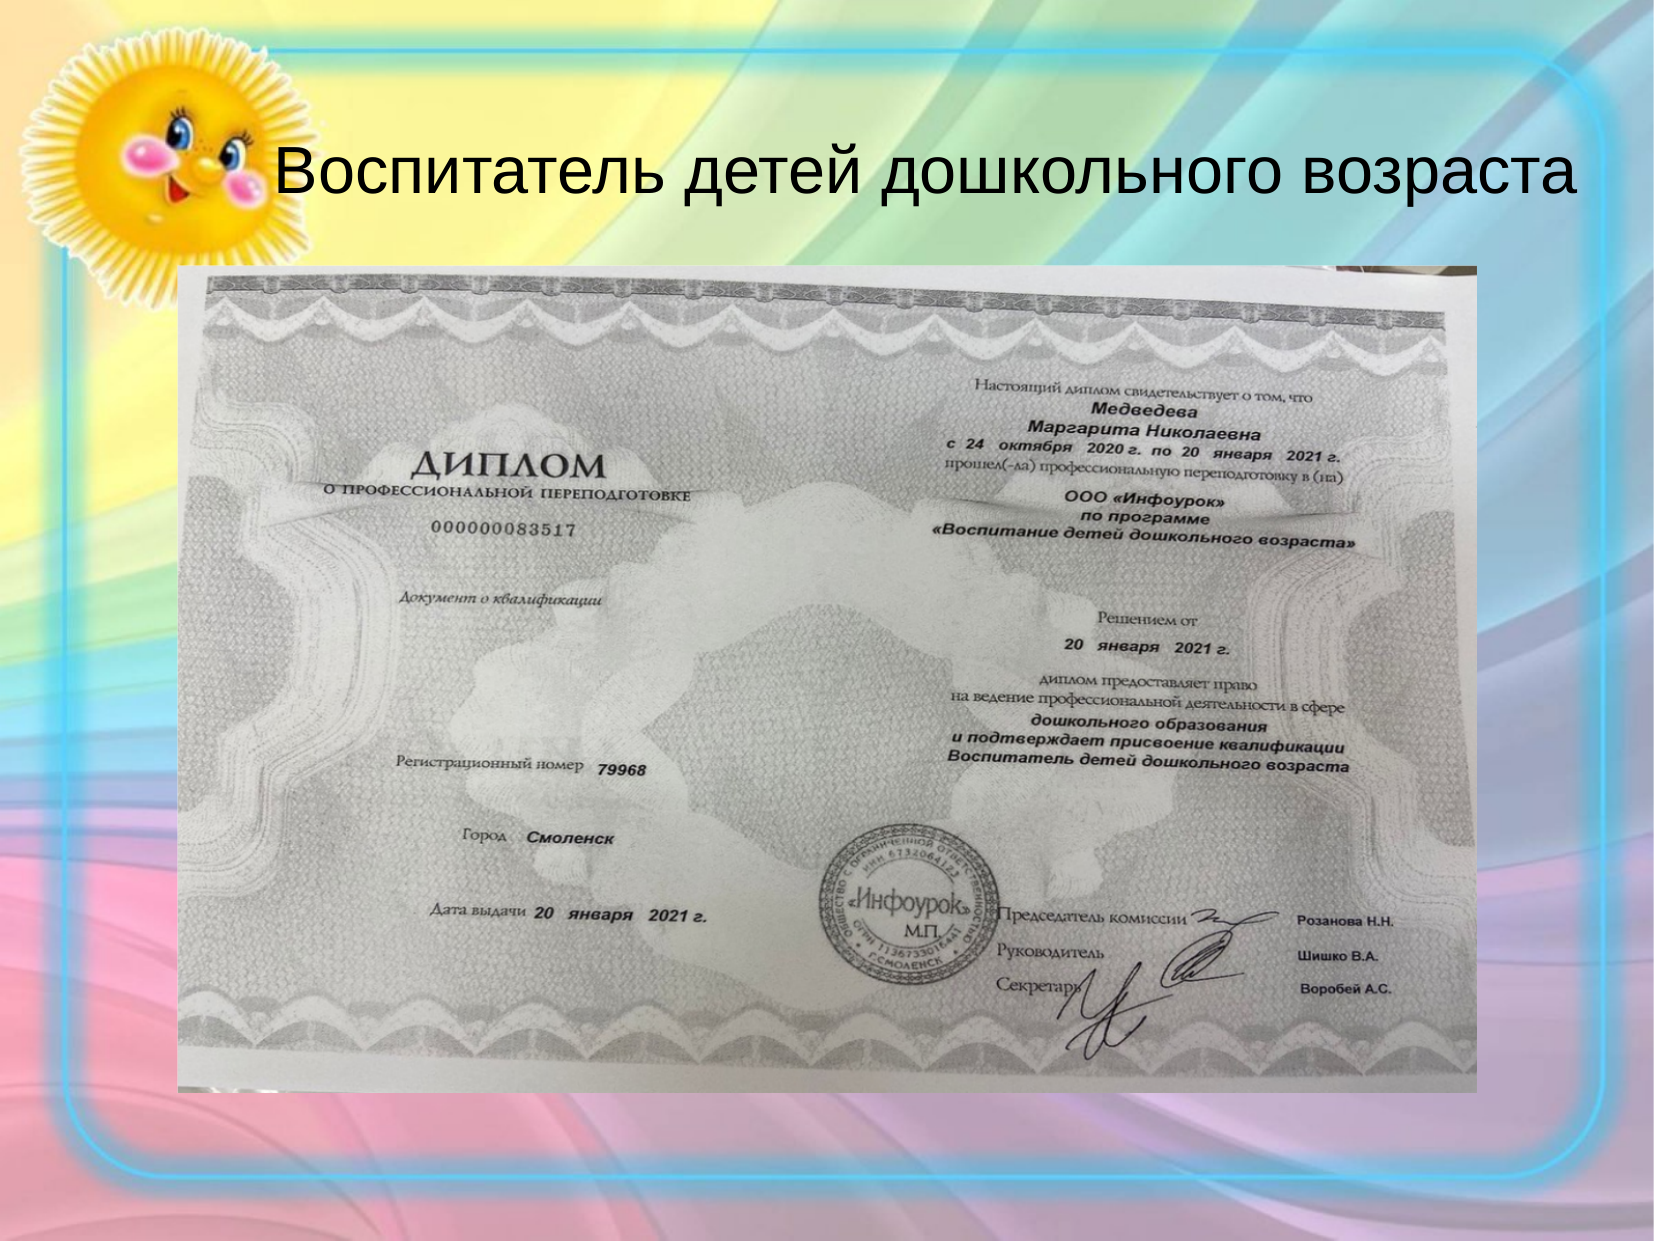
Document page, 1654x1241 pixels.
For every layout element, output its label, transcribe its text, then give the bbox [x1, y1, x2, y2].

title Воспитатель детей дошкольного возраста [194, 58, 1654, 266]
picture [0, 0, 1654, 1241]
